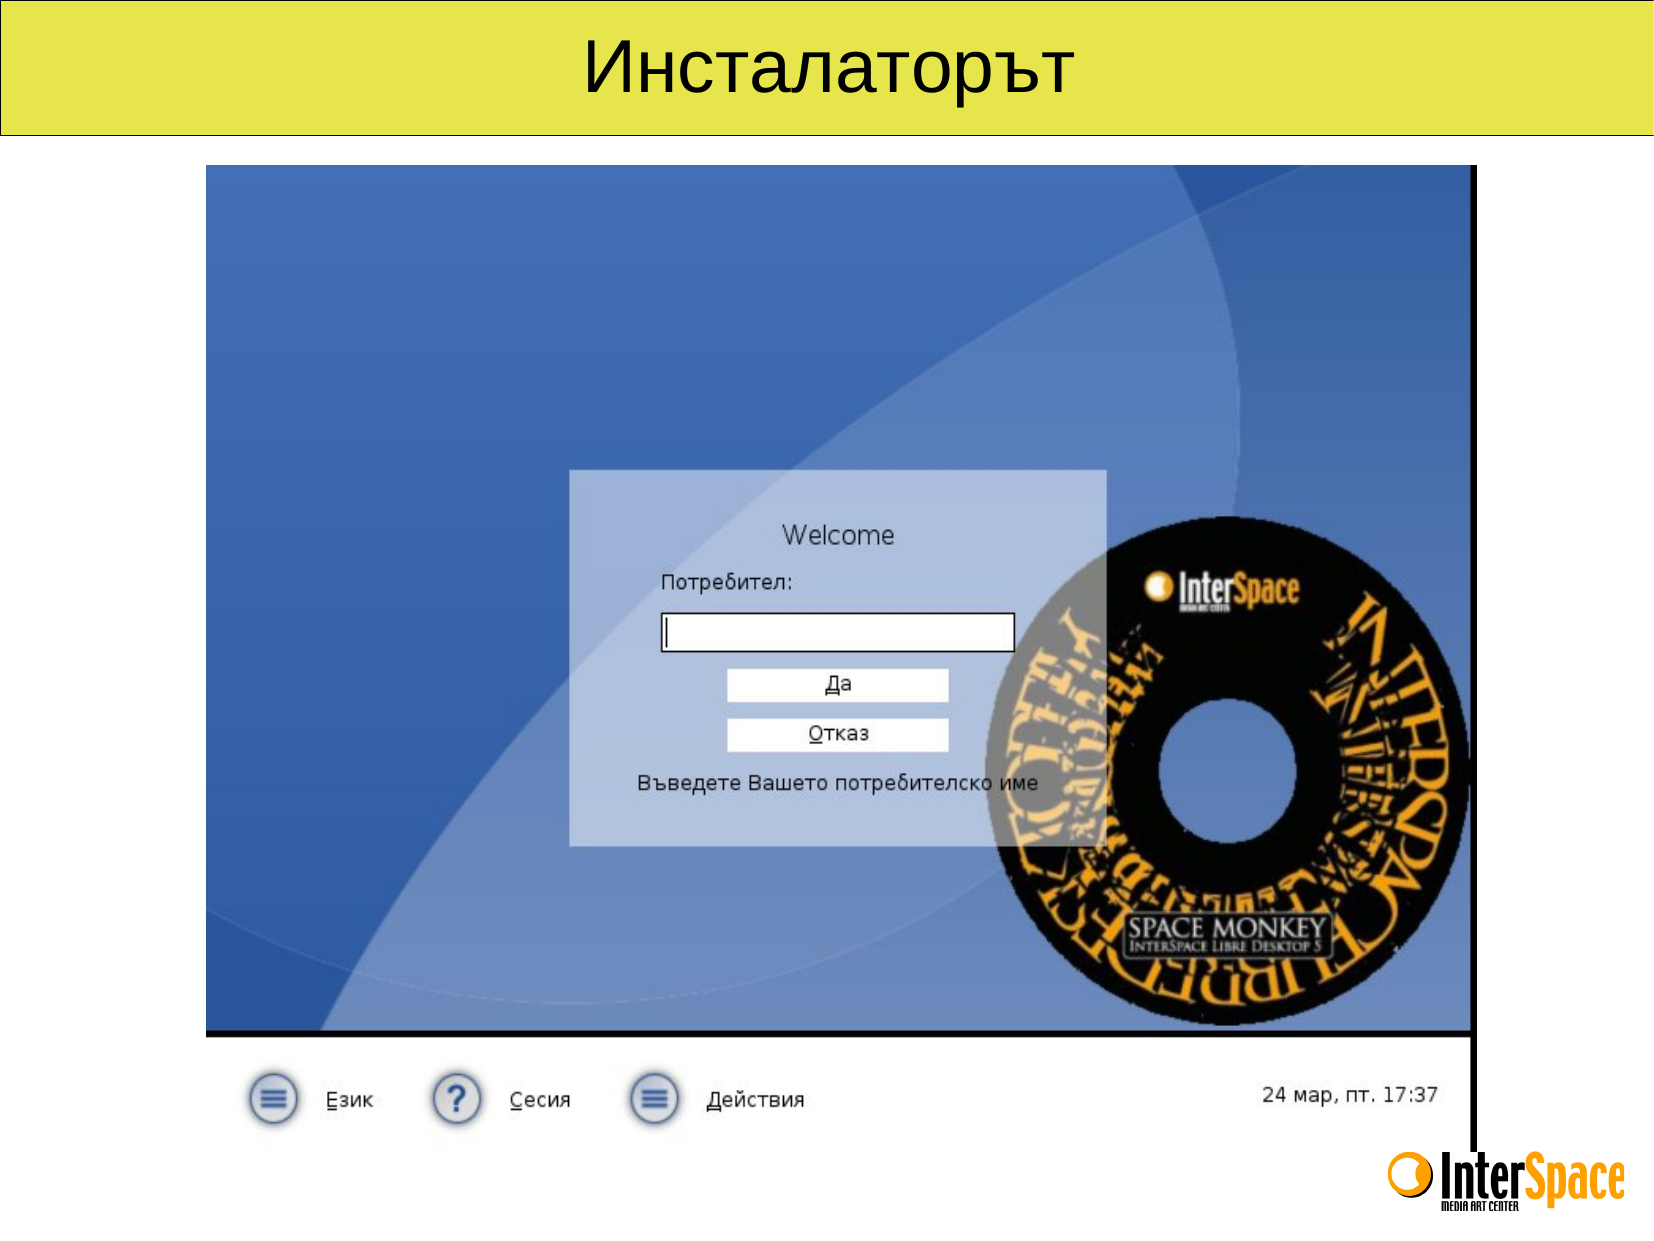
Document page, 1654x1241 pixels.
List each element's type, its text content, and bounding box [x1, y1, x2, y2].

picture [206, 165, 1477, 1152]
title Инсталаторът [123, 14, 1536, 119]
